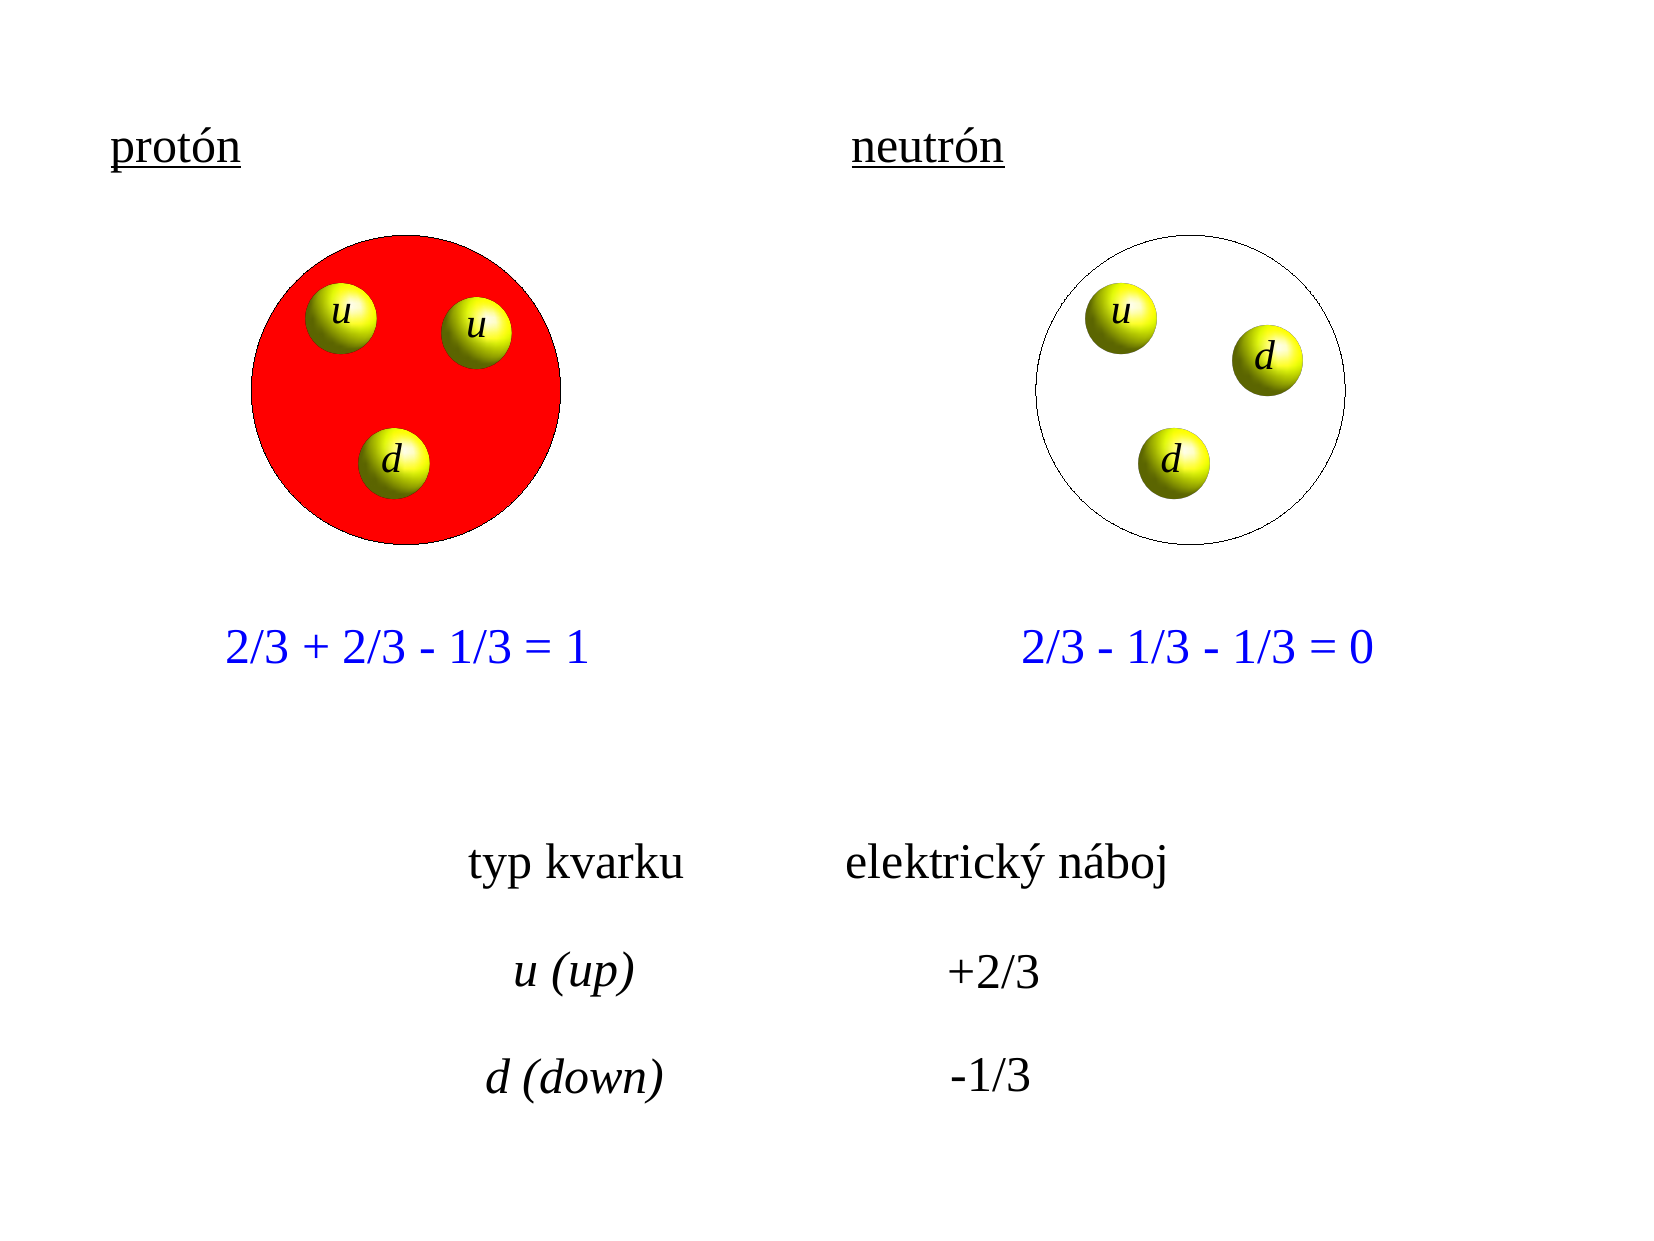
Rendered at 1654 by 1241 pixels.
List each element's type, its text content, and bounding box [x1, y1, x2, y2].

text_box typ kvarku [468, 834, 685, 891]
text_box u [466, 300, 488, 351]
text_box 2/3 - 1/3 - 1/3 = 0 [1021, 618, 1376, 675]
text_box [1035, 235, 1346, 545]
text_box +2/3 [947, 943, 1041, 1001]
text_box u [331, 285, 353, 337]
text_box u (up) [514, 942, 636, 1003]
text_box u [1110, 285, 1132, 337]
text_box d (down) [484, 1048, 665, 1109]
text_box neutrón [851, 117, 1005, 179]
text_box elektrický náboj [845, 834, 1171, 891]
text_box d [1160, 435, 1182, 487]
text_box -1/3 [950, 1046, 1032, 1103]
text_box protón [110, 117, 242, 175]
text_box d [381, 435, 403, 487]
text_box [251, 235, 561, 545]
text_box d [1254, 332, 1276, 384]
text_box 2/3 + 2/3 - 1/3 = 1 [225, 618, 591, 675]
